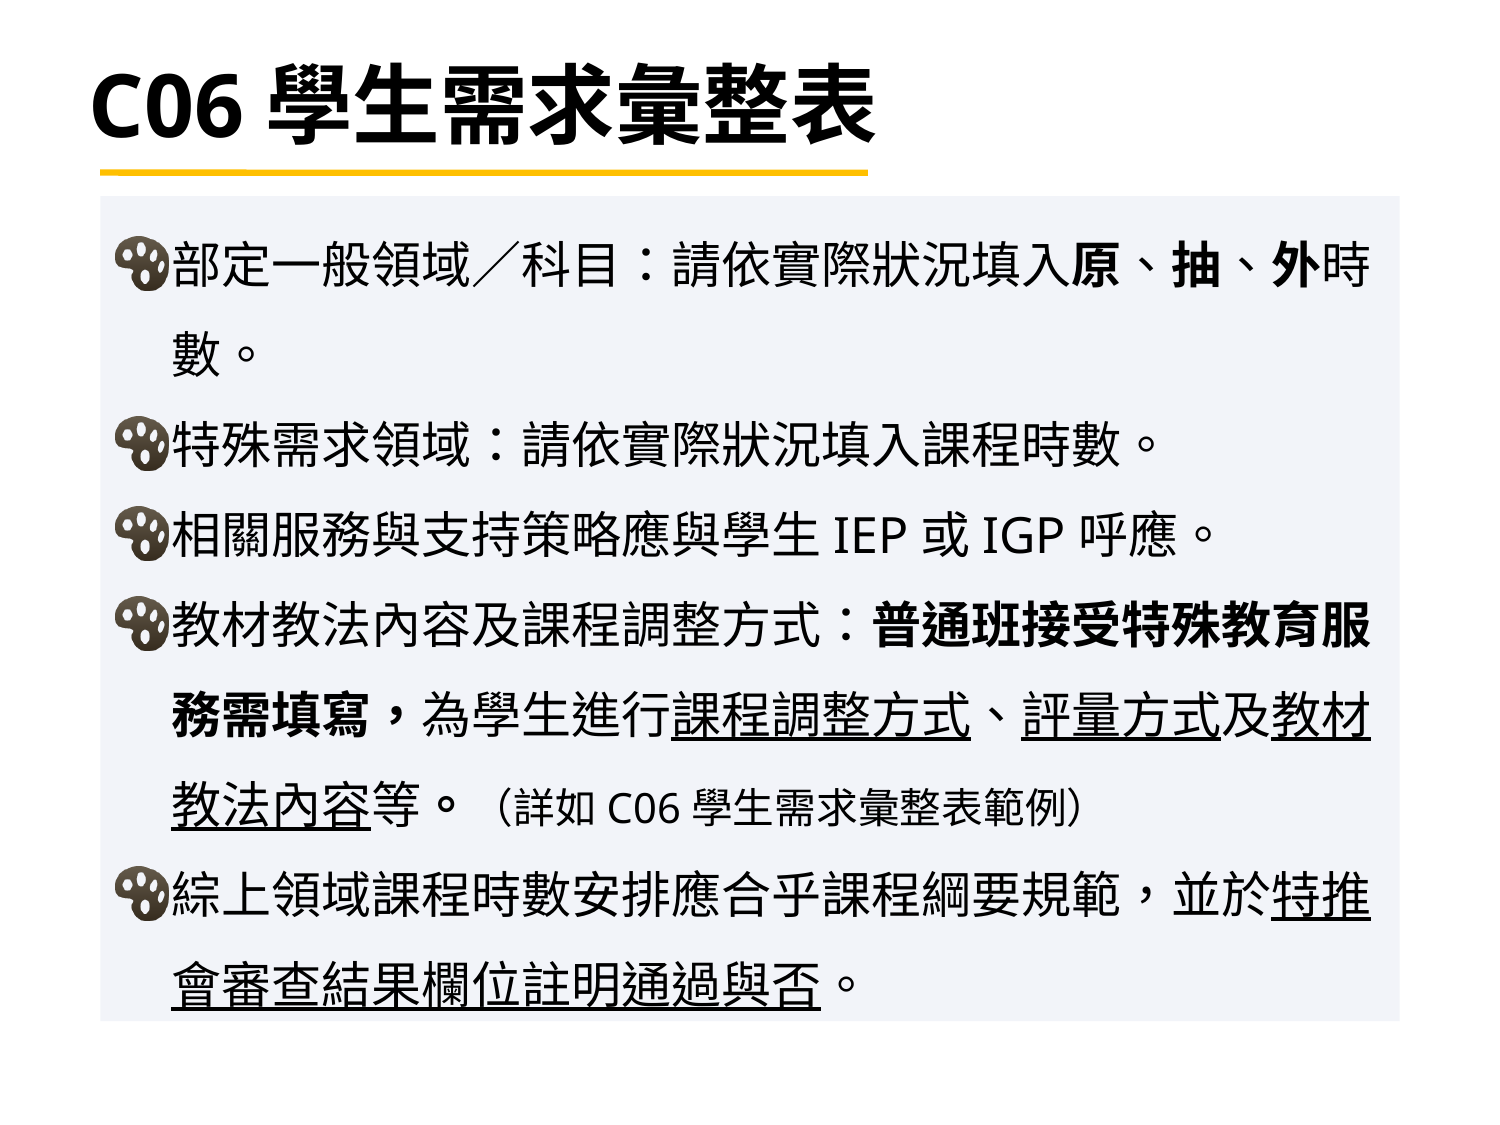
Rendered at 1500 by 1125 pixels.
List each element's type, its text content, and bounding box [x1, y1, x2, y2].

picture [115, 866, 169, 921]
picture [115, 506, 169, 561]
picture [115, 416, 169, 471]
picture [115, 596, 169, 651]
text_box C06學生需求彙整表 [73, 42, 893, 163]
picture [115, 236, 169, 291]
text_box 部定一般領域／科目：請依實際狀況填入原、抽、外時數。 特殊需求領域：請依實際狀況填入課程時數。 相關服務與支持策略應與學生IEP或IGP呼應。 教材教法內容及課程調整方式：普通班接受特殊教育服務需填寫，為學生進行課程調整方式、評量方式及教材教法內容等。（詳如C06學生需求彙整表範例） 綜上領域課程時數安排應合乎課程綱要規範，並於特推會審查結果欄位註明通過與否。 [100, 196, 1400, 1022]
